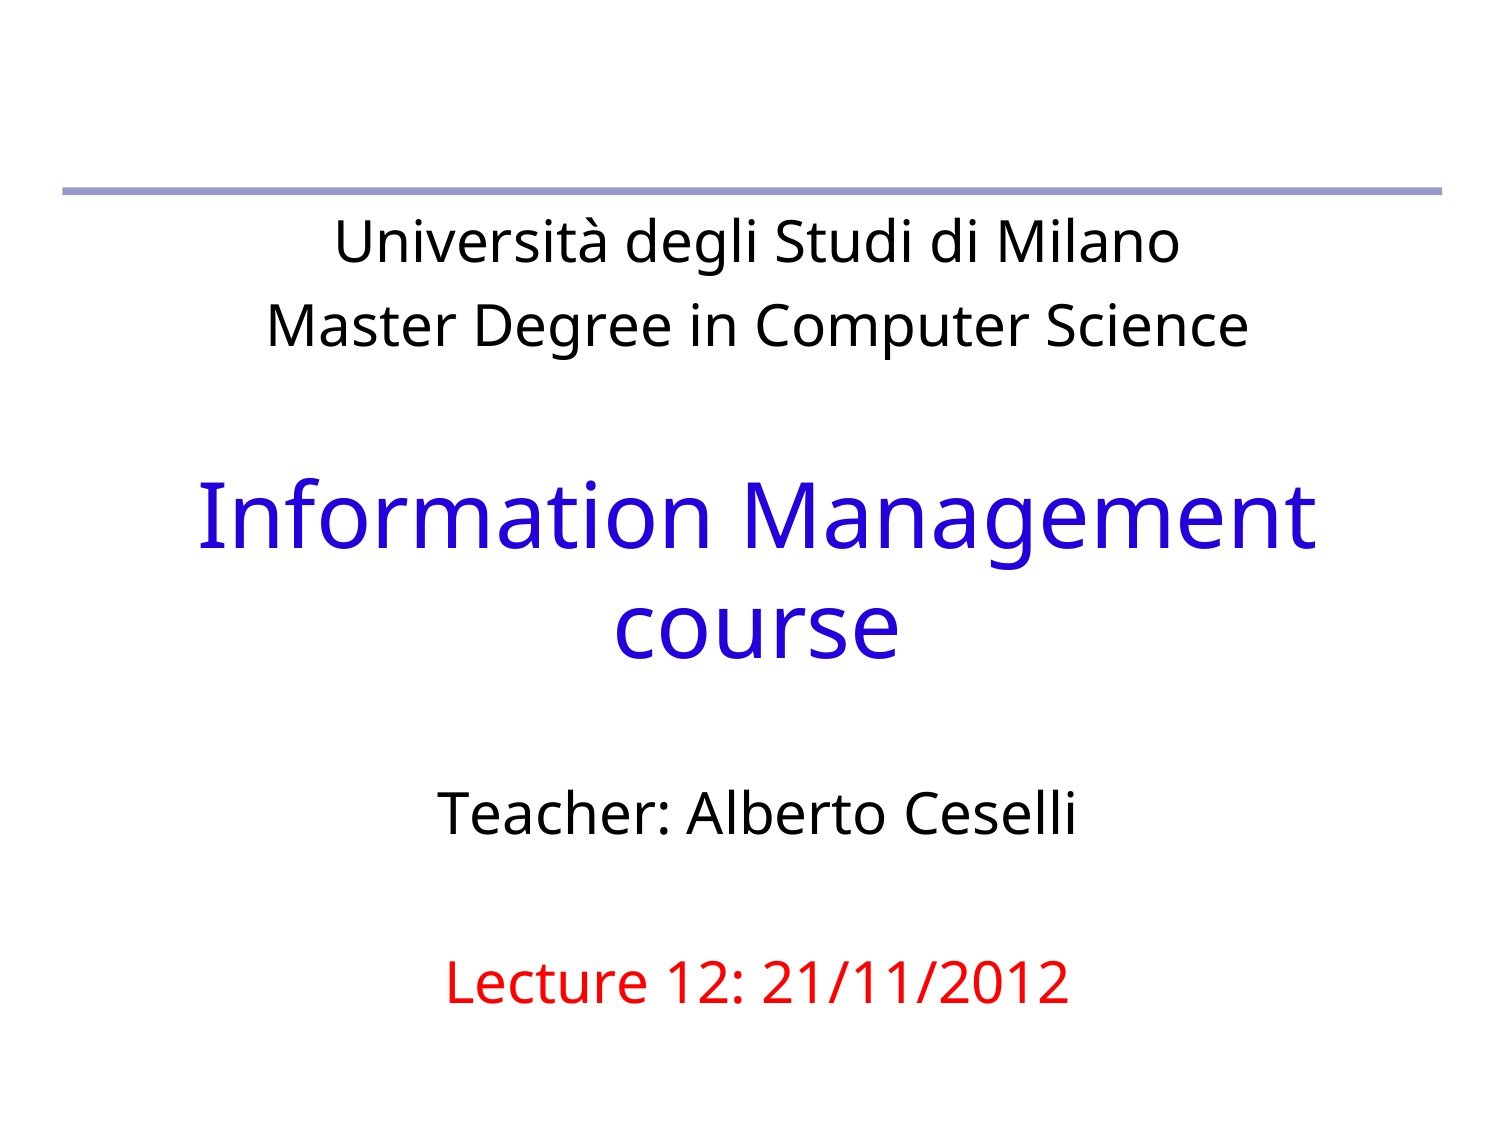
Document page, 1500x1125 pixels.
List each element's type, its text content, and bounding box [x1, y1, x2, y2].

subtitle Università degli Studi di Milano Master Degree in Computer Science Information Management course Teacher: Alberto Ceselli Lecture 12: 21/11/2012 [124, 55, 1391, 1125]
